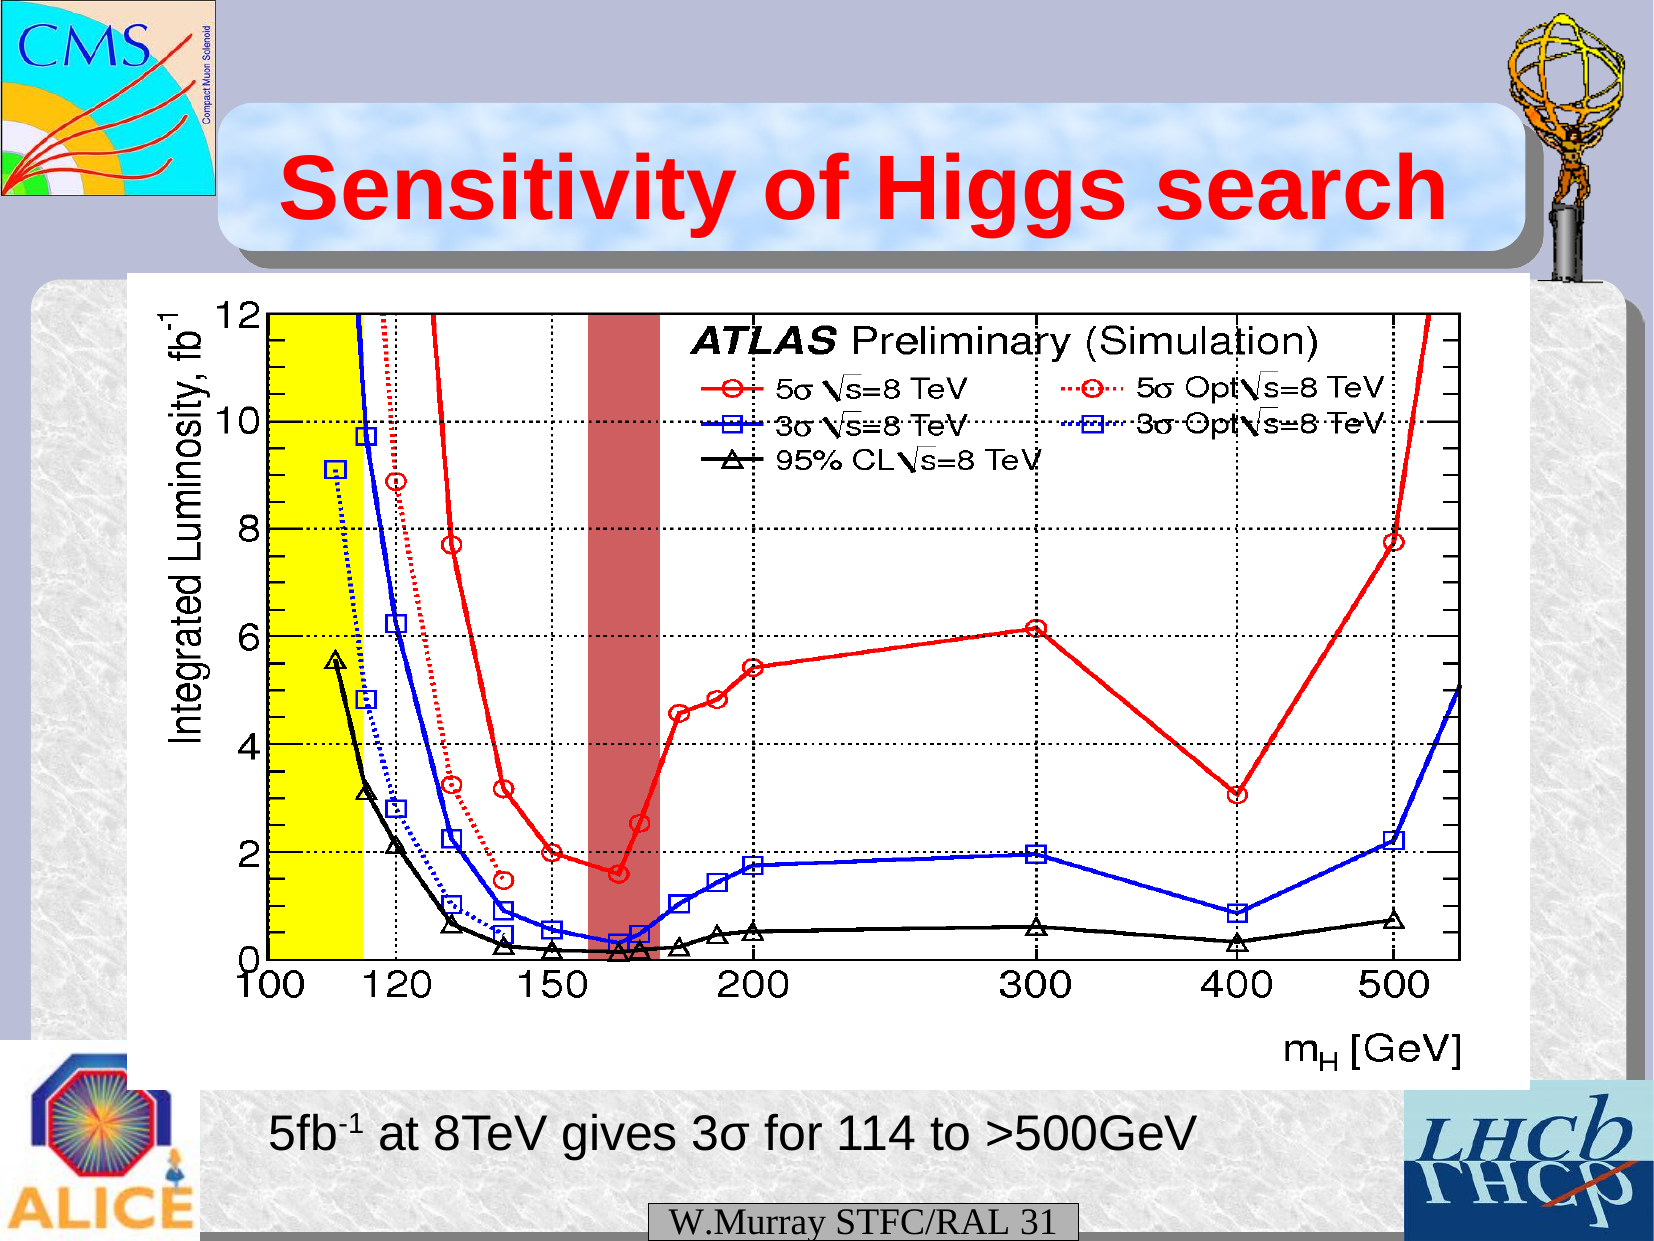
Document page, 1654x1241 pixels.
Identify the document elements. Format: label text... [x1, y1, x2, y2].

text_box 5fb-1 at 8TeV gives 3σ for 114 to >500GeV [253, 1097, 1285, 1169]
picture [0, 0, 1654, 1241]
picture [0, 0, 216, 196]
title Sensitivity of Higgs search [244, 112, 1512, 263]
